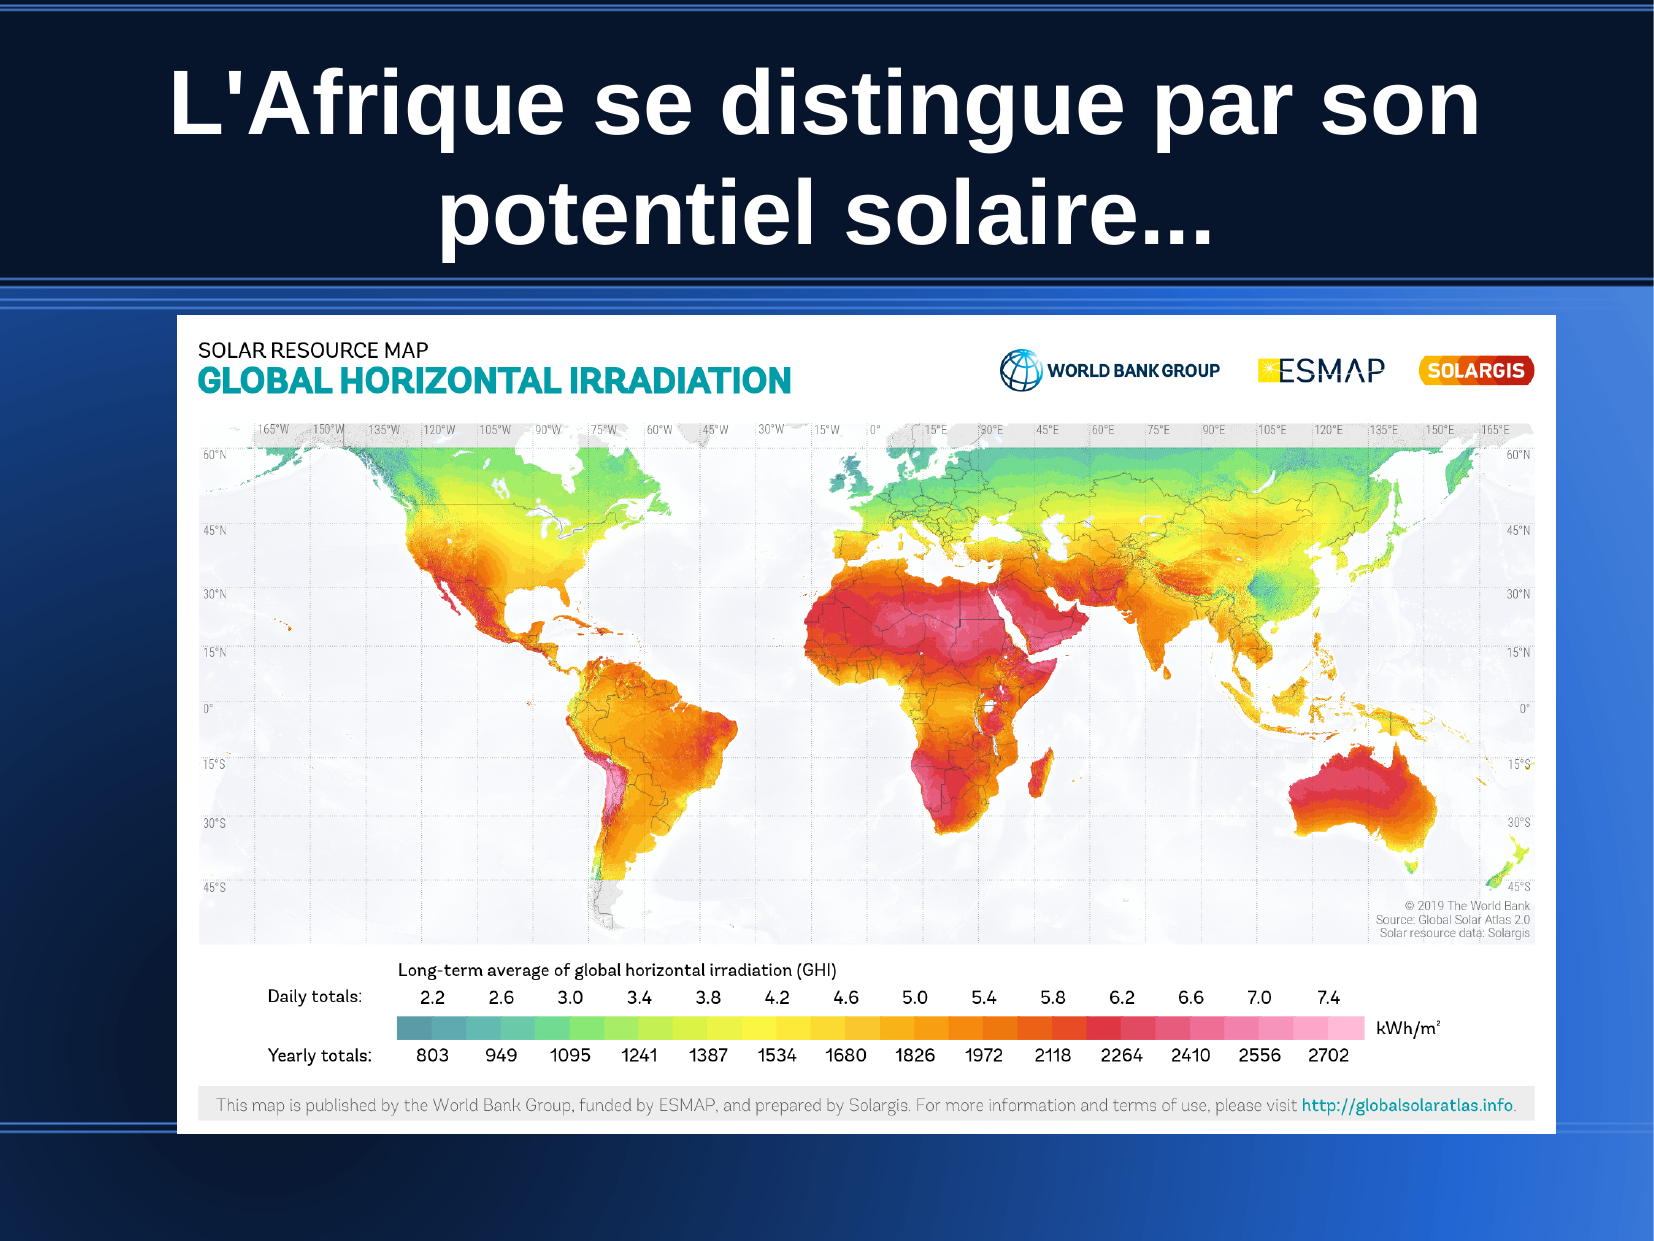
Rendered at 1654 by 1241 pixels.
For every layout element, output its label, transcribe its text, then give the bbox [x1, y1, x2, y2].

picture [0, 0, 1654, 1241]
title L'Afrique se distingue par son potentiel solaire... [82, 41, 1571, 265]
